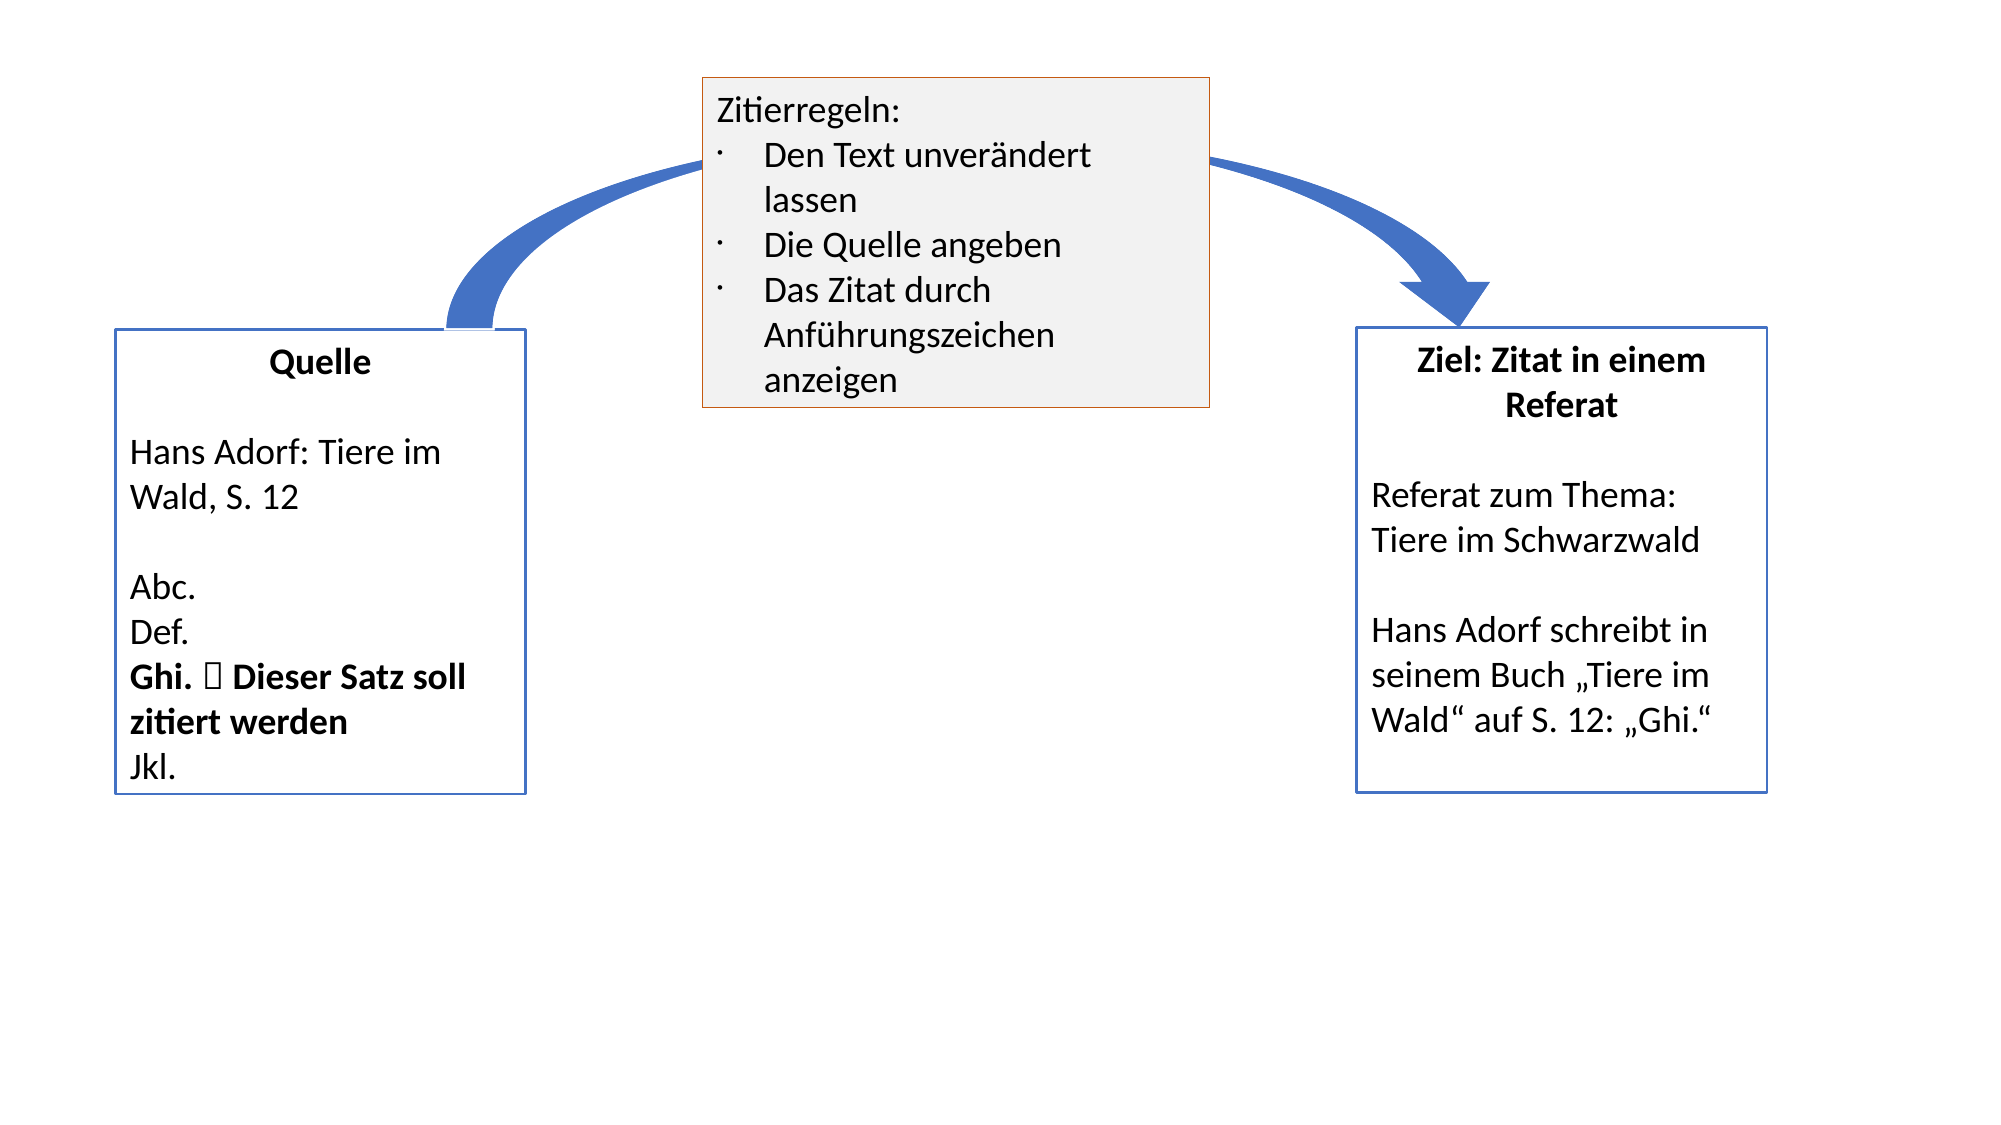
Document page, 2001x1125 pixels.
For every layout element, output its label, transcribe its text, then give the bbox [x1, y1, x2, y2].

text_box Zitierregeln: Den Text unverändert lassen Die Quelle angeben Das Zitat durch Anführungszeichen anzeigen [702, 77, 1210, 408]
text_box Ziel: Zitat in einem Referat Referat zum Thema: Tiere im Schwarzwald Hans Adorf schreibt in seinem Buch „Tiere im Wald“ auf S. 12: „Ghi.“ [1356, 327, 1768, 793]
text_box Quelle Hans Adorf: Tiere im Wald, S. 12 Abc. Def. Ghi.  Dieser Satz soll zitiert werden Jkl. [115, 329, 526, 795]
text_box [445, 158, 702, 330]
text_box [1210, 155, 1493, 327]
